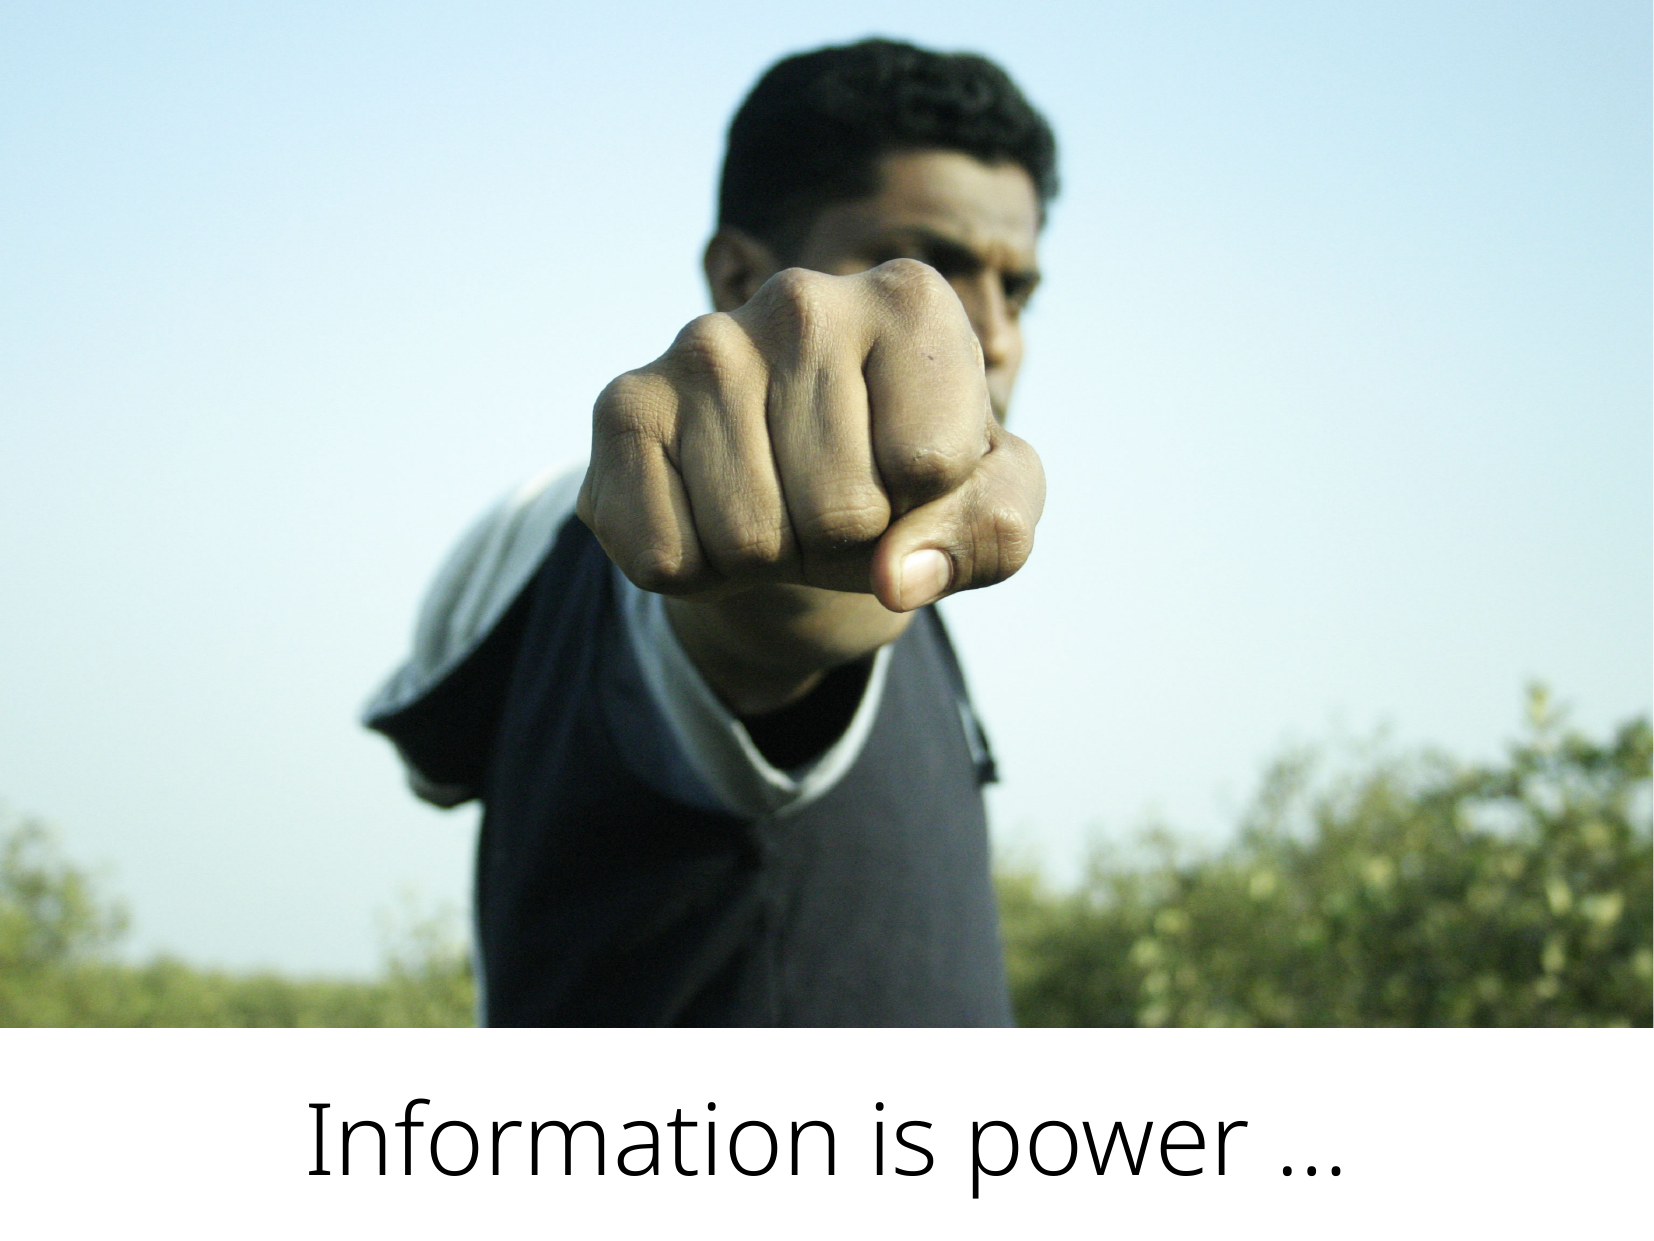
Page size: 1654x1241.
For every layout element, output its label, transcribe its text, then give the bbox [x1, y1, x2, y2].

text_box Information is power … [0, 1061, 1654, 1219]
picture [0, 0, 1654, 1028]
